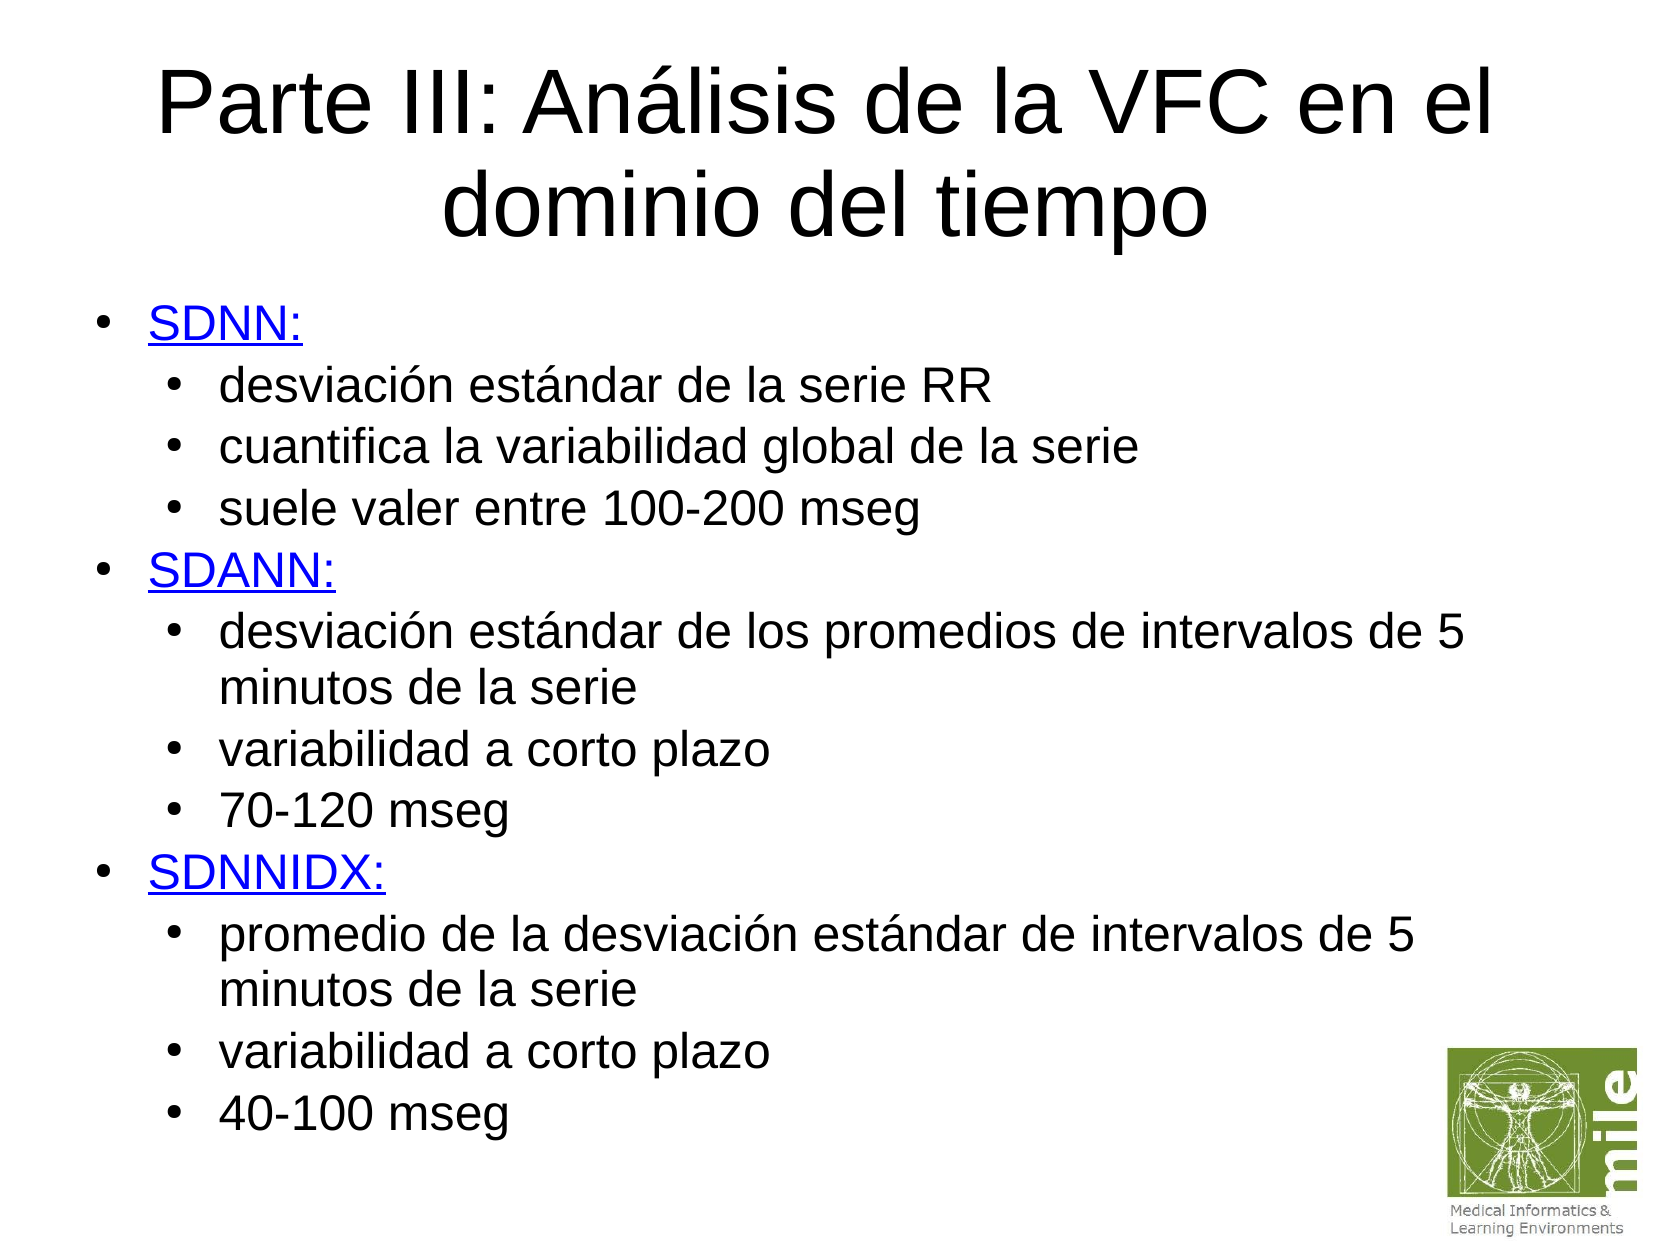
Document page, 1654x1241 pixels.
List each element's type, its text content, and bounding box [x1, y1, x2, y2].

list SDNN: desviación estándar de la serie RR cuantifica la variabilidad global de la serie suele valer entre 100-200 mseg SDANN: desviación estándar de los promedios de intervalos de 5 minutos de la serie variabilidad a corto plazo 70-120 mseg SDNNIDX: promedio de la desviación estándar de intervalos de 5 minutos de la serie variabilidad a corto plazo 40-100 mseg [76, 295, 1565, 1114]
title Parte III: Análisis de la VFC en el dominio del tiempo [82, 50, 1571, 256]
picture [1440, 1033, 1654, 1241]
